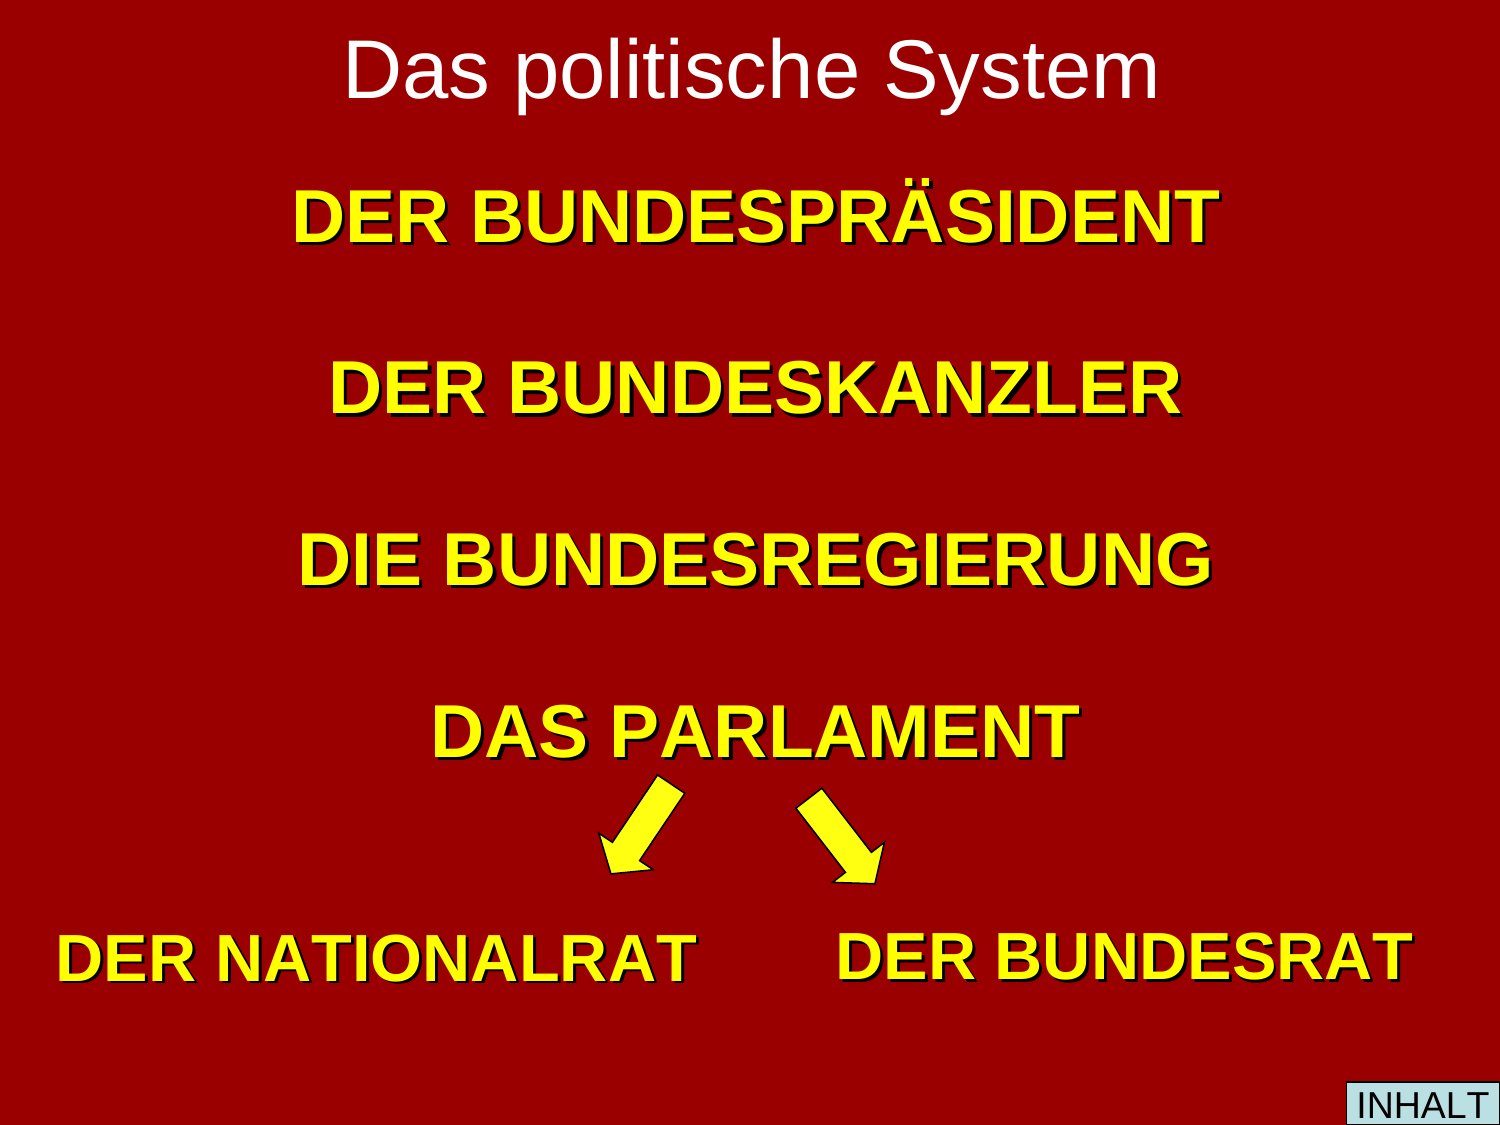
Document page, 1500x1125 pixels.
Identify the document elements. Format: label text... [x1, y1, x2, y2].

text_box [795, 788, 885, 884]
list DER BUNDESPRÄSIDENT DER BUNDESKANZLER DIE BUNDESREGIERUNG DAS PARLAMENT DER NATIONALRAT [41, 137, 1471, 1083]
text_box INHALT [1346, 1082, 1500, 1125]
text_box DER BUNDESRAT [820, 904, 1447, 1001]
text_box [598, 774, 685, 874]
title Das politische System [76, 0, 1427, 137]
